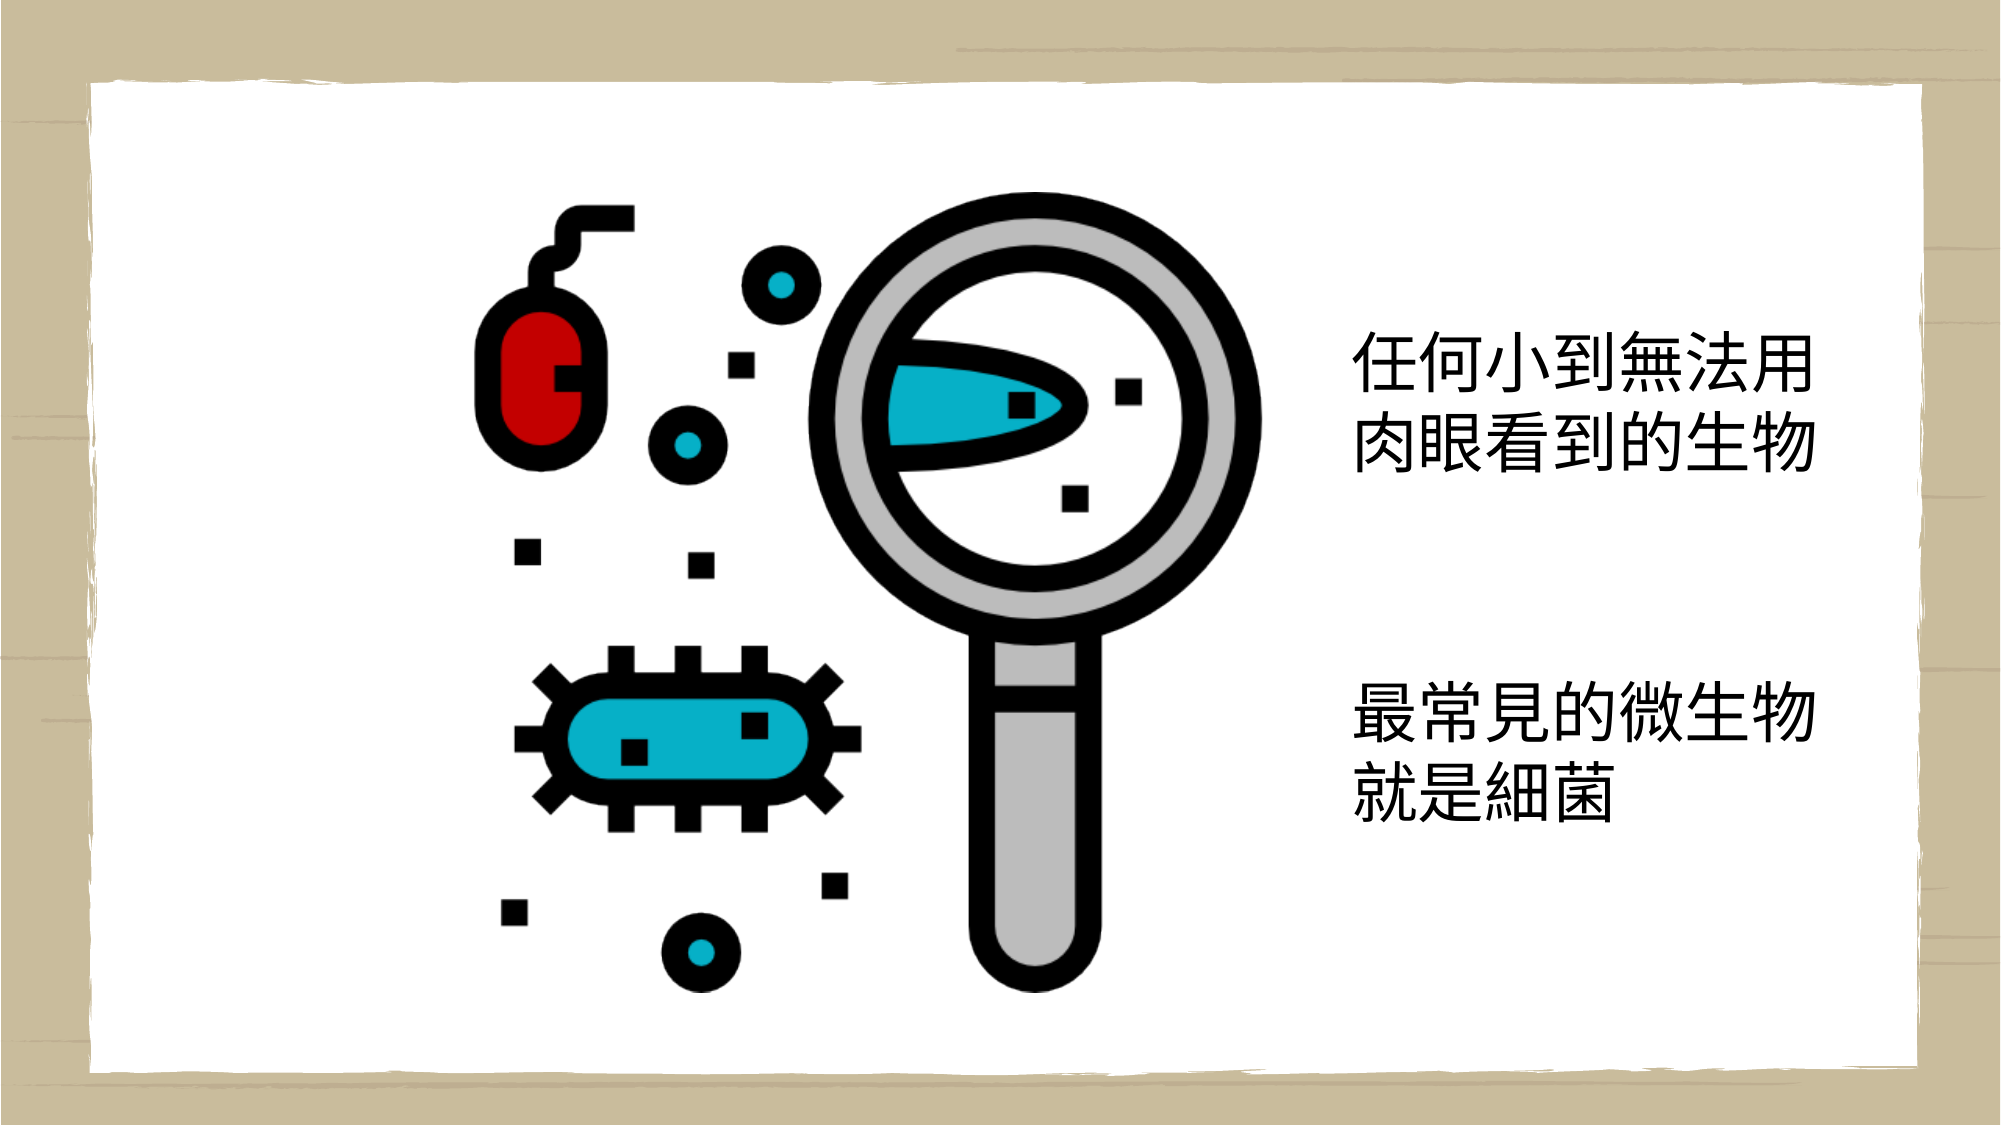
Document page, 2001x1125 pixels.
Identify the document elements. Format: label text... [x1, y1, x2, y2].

text_box 任何小到無法用肉眼看到的生物 [1336, 313, 1857, 491]
picture [468, 192, 1269, 993]
text_box 最常見的微生物 就是細菌 [1336, 663, 1834, 838]
